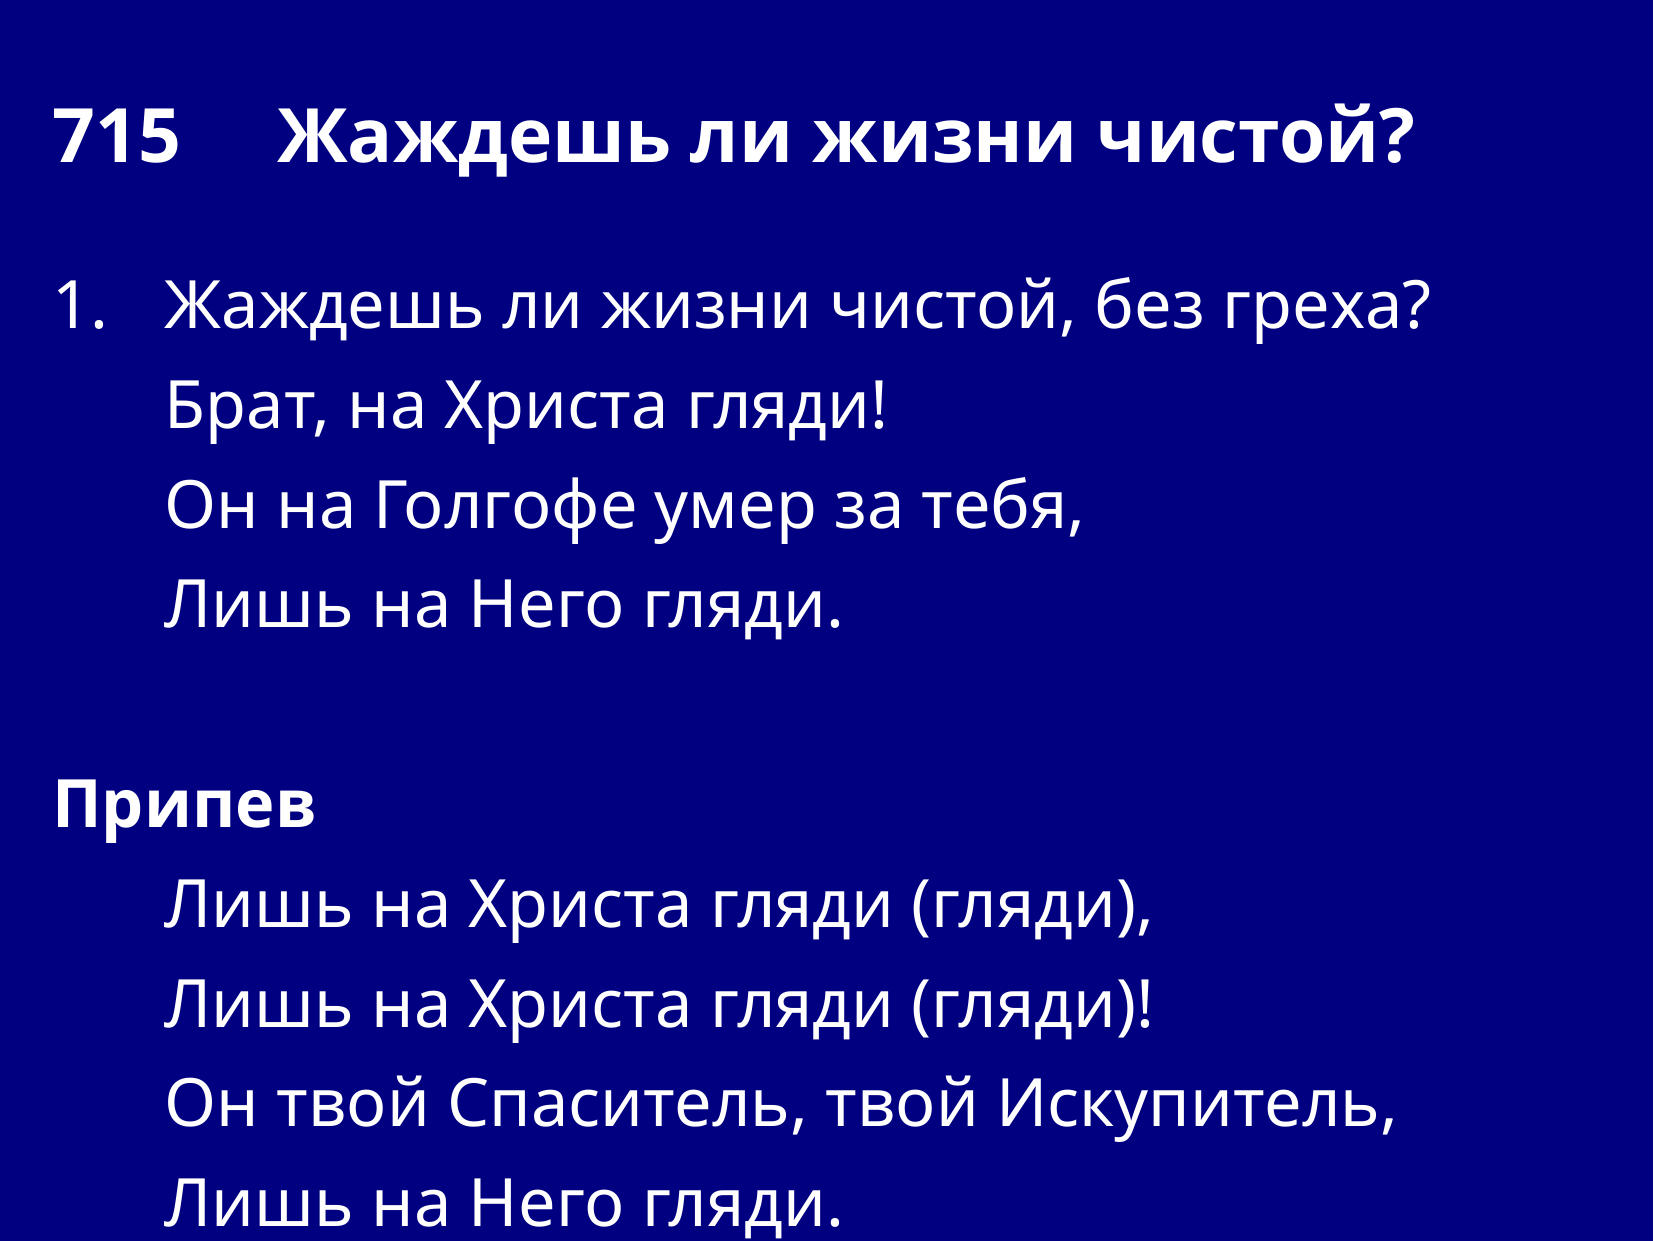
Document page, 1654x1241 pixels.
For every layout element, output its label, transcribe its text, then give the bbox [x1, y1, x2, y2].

text_box 1. Жаждешь ли жизни чистой, без греха? Брат, на Христа гляди! Он на Голгофе умер за тебя, Лишь на Него гляди. Припев Лишь на Христа гляди (гляди), Лишь на Христа гляди (гляди)! Он твой Спаситель, твой Искупитель, Лишь на Него гляди. [37, 188, 1576, 1163]
text_box 715 Жаждешь ли жизни чистой? [37, 75, 1653, 188]
